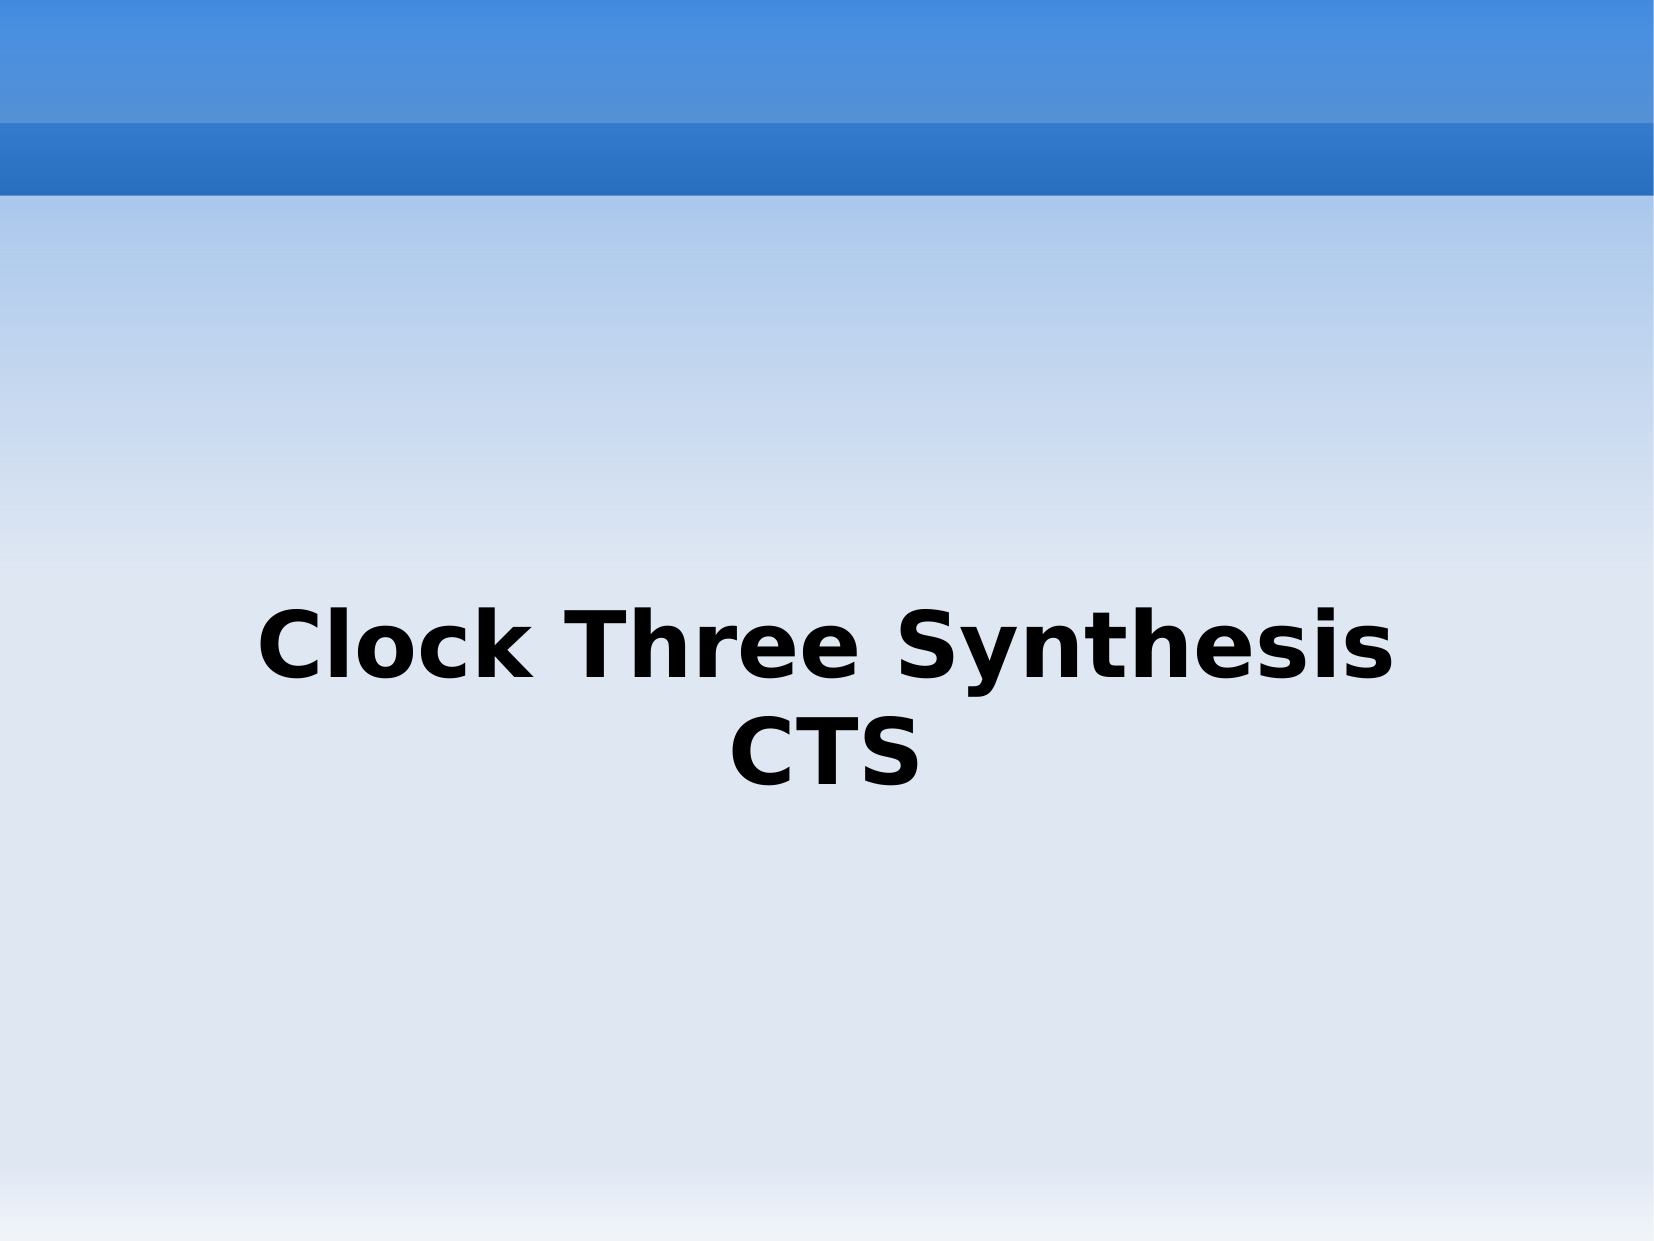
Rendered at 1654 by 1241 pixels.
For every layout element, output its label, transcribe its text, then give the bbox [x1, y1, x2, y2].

picture [0, 0, 1654, 1241]
text_box Clock Three Synthesis CTS [82, 290, 1571, 1109]
